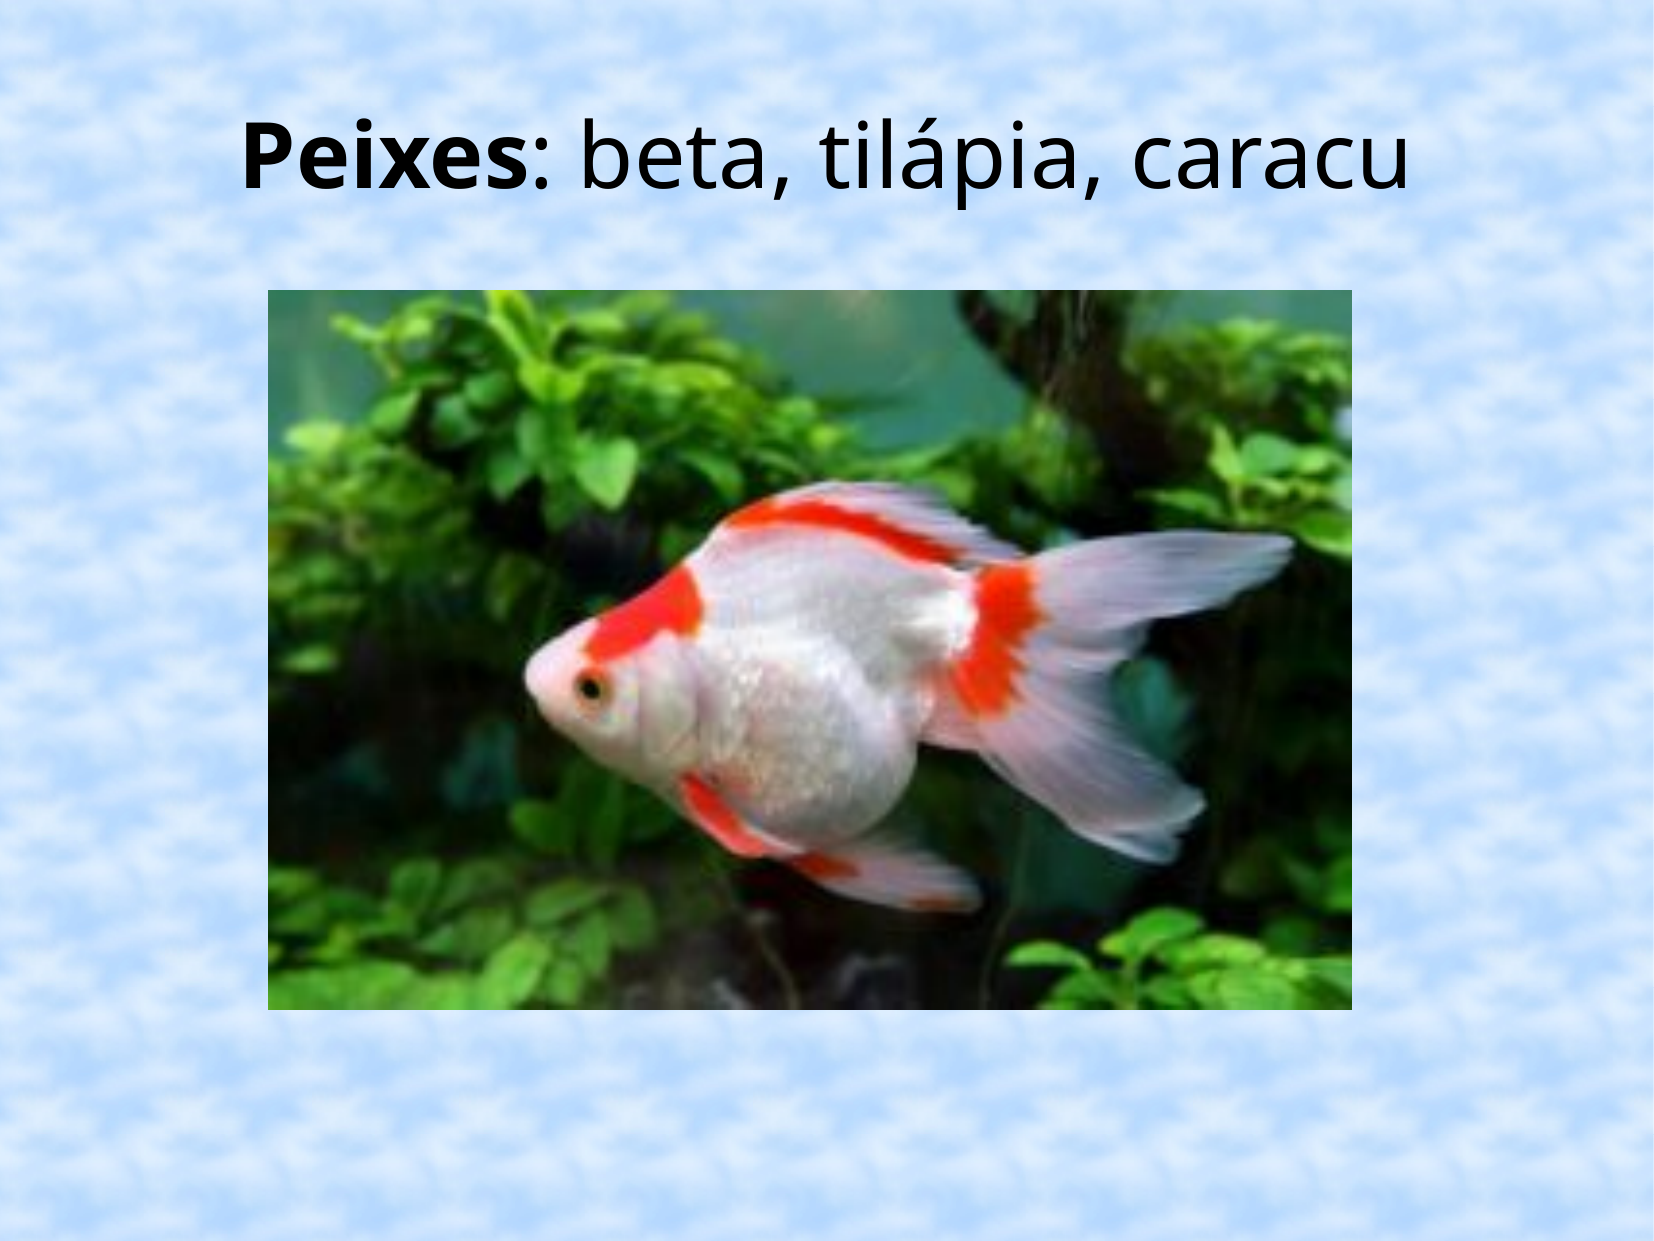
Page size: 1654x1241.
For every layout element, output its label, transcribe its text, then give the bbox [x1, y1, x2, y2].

title Peixes: beta, tilápia, caracu [82, 49, 1571, 257]
picture [0, 0, 1654, 1241]
